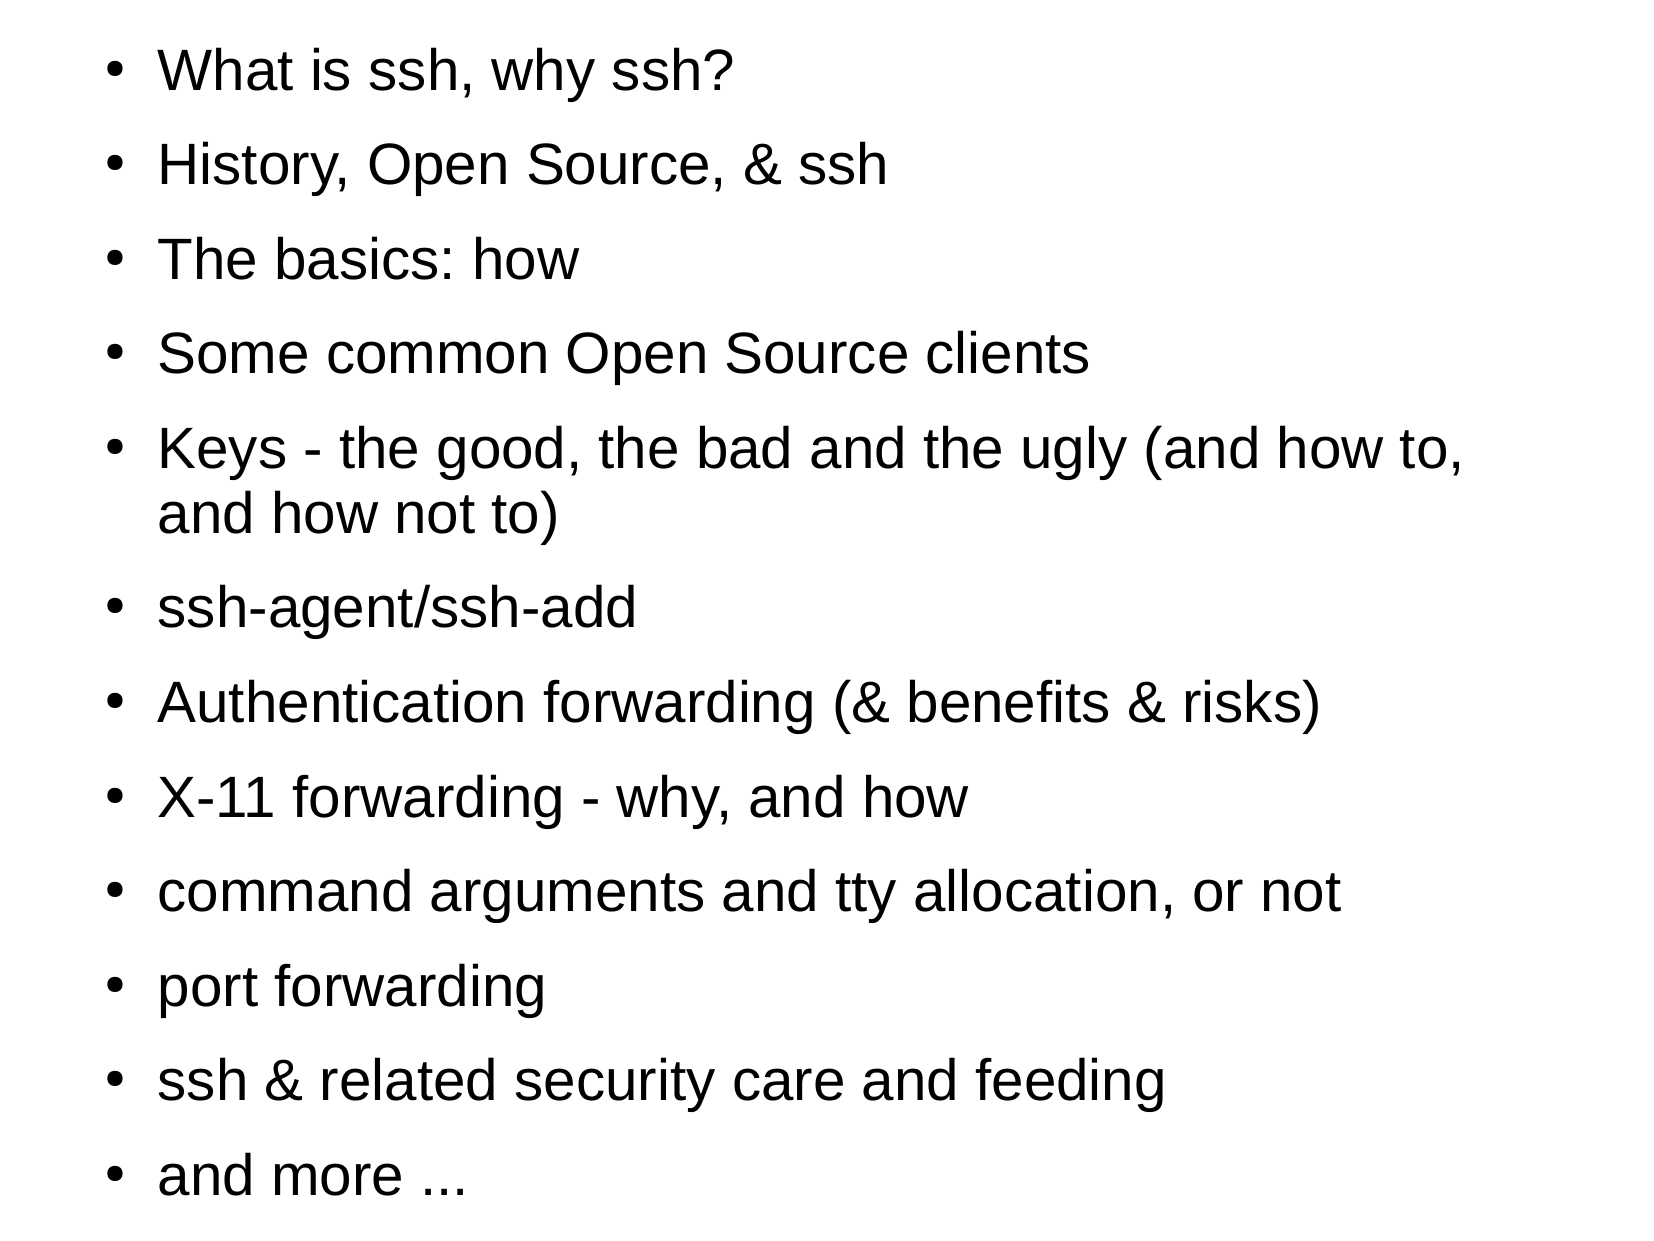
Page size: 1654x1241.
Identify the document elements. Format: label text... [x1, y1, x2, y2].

list What is ssh, why ssh? History, Open Source, & ssh The basics: how Some common Open Source clients Keys - the good, the bad and the ugly (and how to, and how not to) ssh-agent/ssh-add Authentication forwarding (& benefits & risks) X-11 forwarding - why, and how command arguments and tty allocation, or not port forwarding ssh & related security care and feeding and more ... [86, 37, 1576, 1205]
